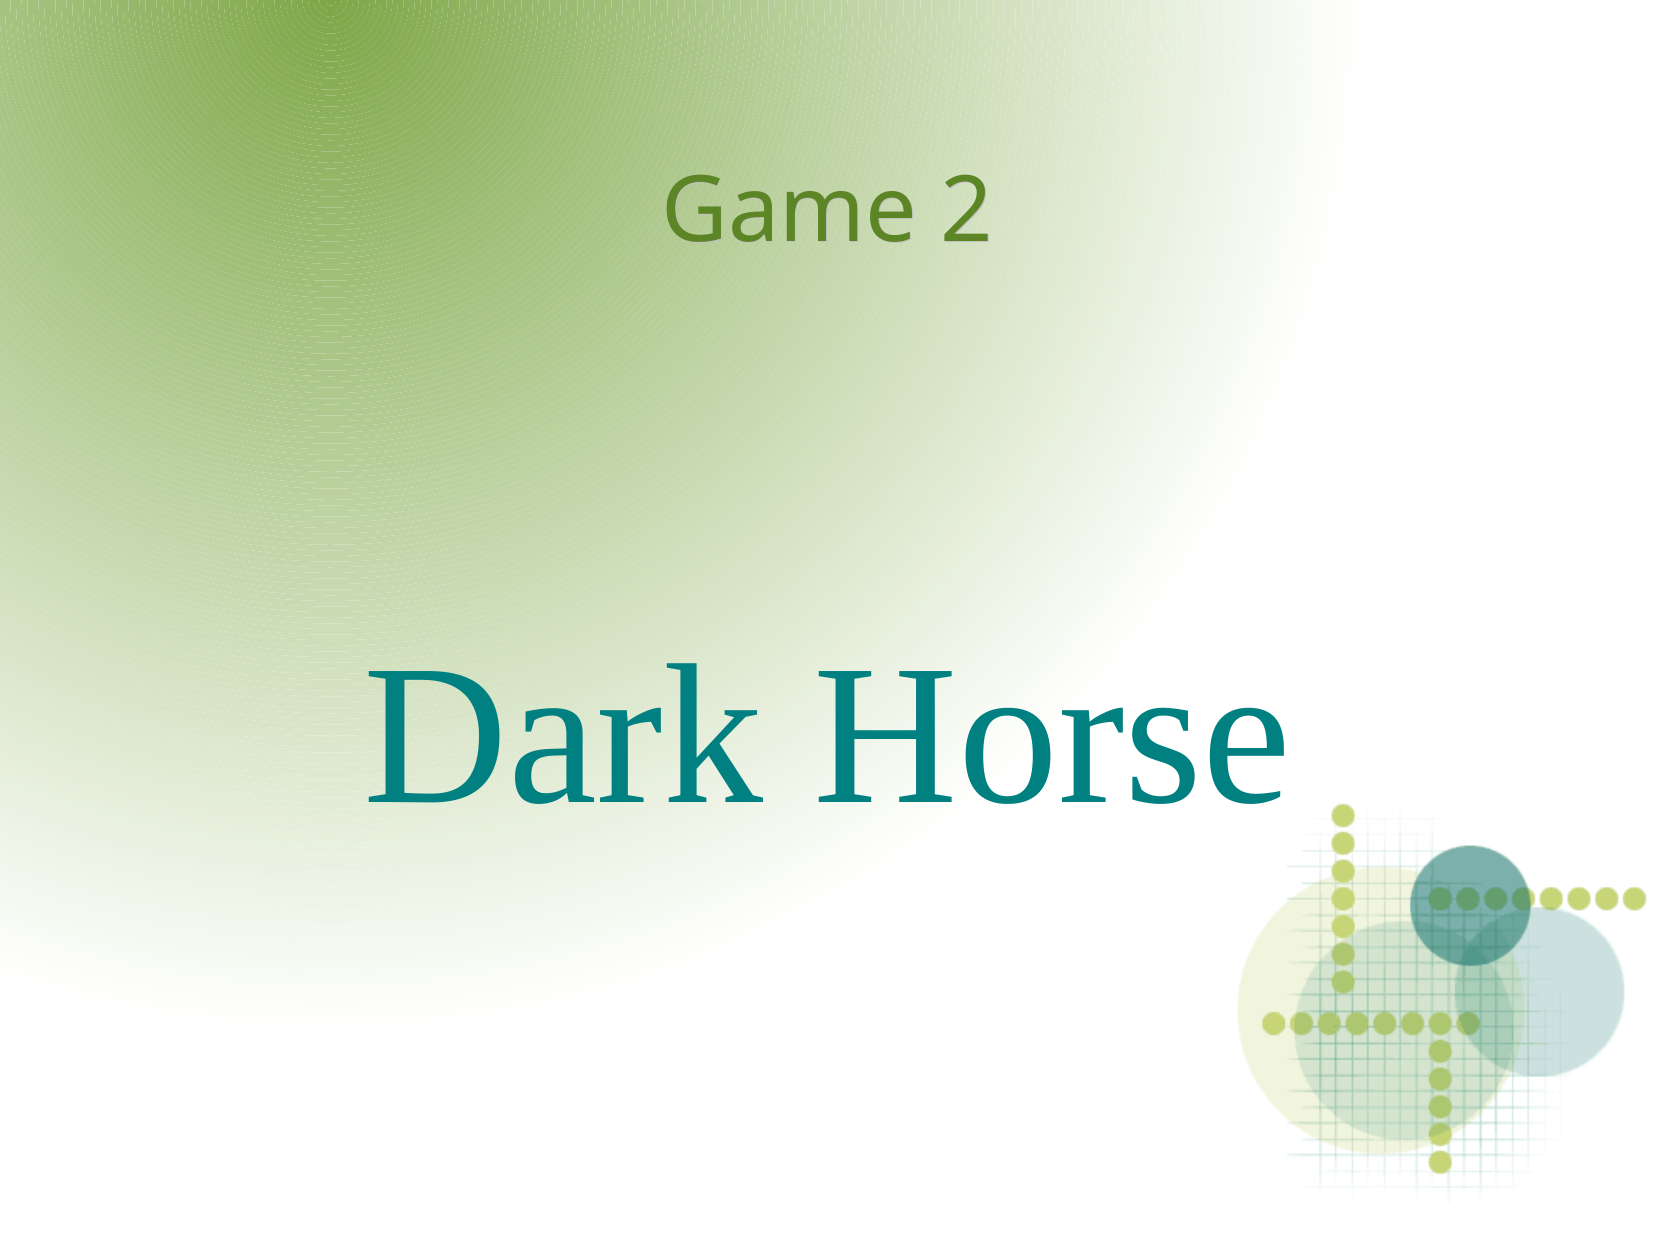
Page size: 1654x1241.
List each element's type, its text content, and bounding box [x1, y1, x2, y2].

subtitle Dark Horse [121, 344, 1534, 1127]
picture [1224, 792, 1654, 1211]
title Game 2 [121, 110, 1534, 303]
